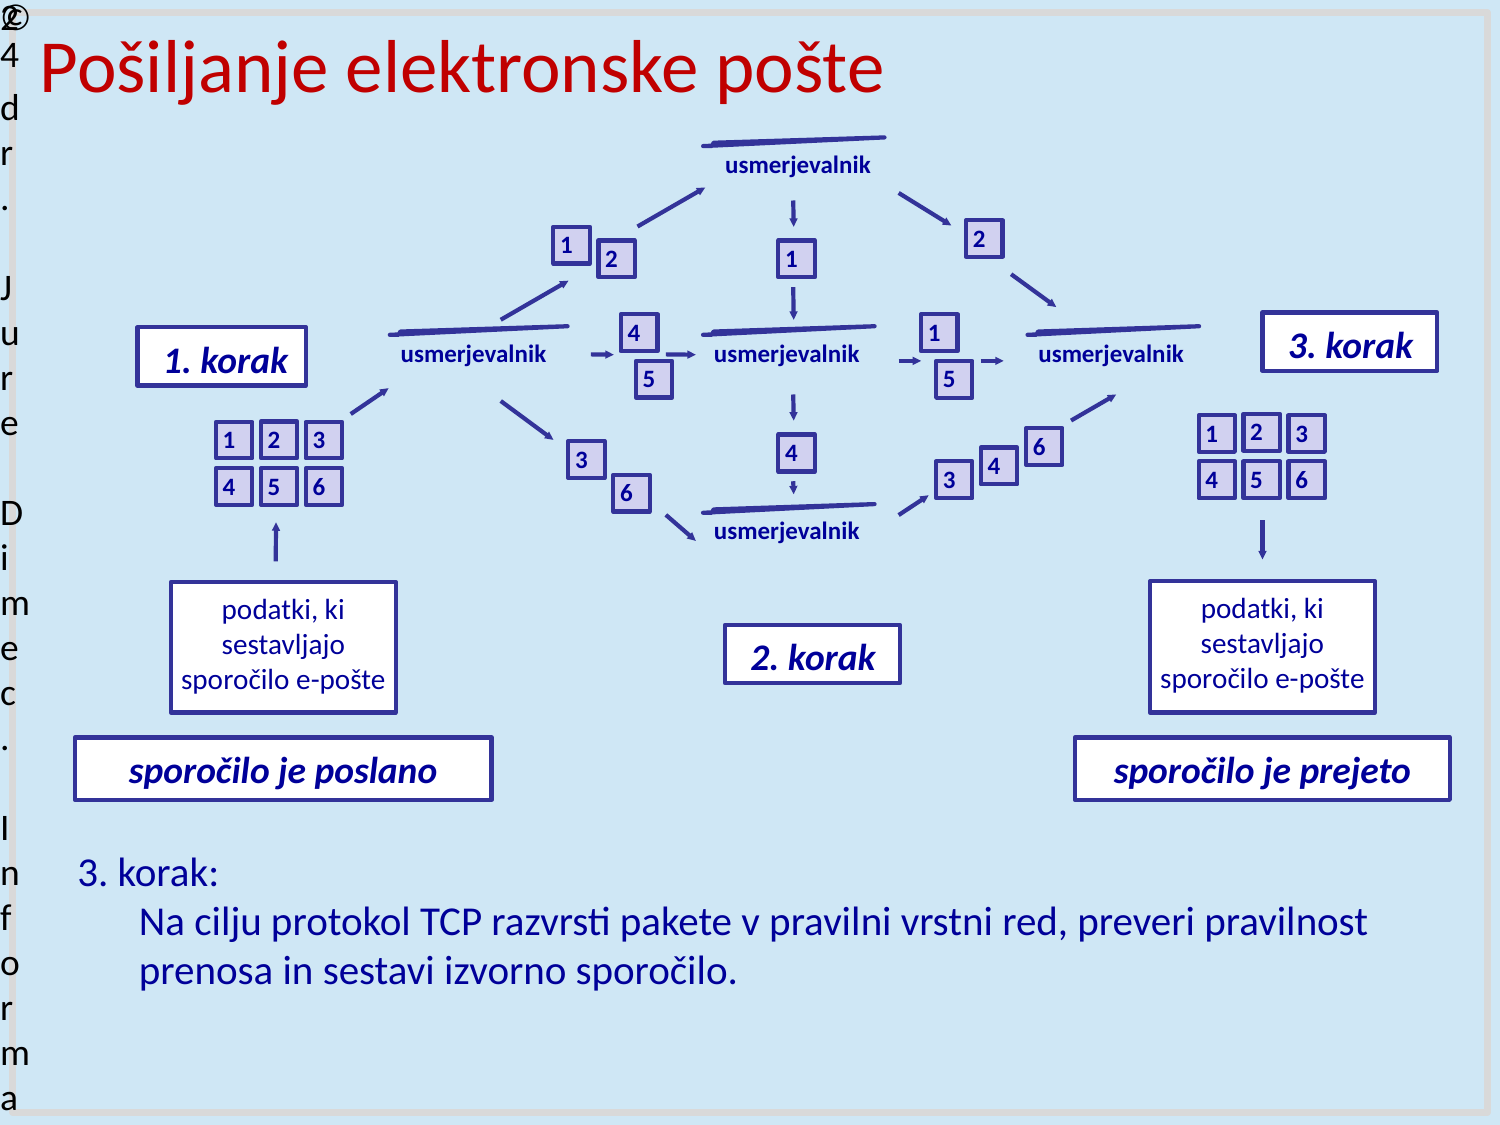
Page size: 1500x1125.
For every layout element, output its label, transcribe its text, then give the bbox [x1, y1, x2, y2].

text_box 5 [936, 360, 973, 398]
text_box 3. korak [1262, 312, 1438, 371]
text_box 3 [568, 441, 605, 478]
text_box 2 [1243, 413, 1280, 451]
text_box usmerjevalnik [703, 137, 885, 147]
text_box podatki, ki sestavljajo sporočilo e-pošte [1149, 581, 1375, 713]
text_box 4 [215, 468, 253, 505]
text_box usmerjevalnik [389, 326, 568, 335]
text_box 4 [980, 447, 1018, 485]
text_box 2 [966, 220, 1003, 257]
list 3. korak: Na cilju protokol TCP razvrsti pakete v pravilni vrstni red, preveri pravilnost prenosa in sestavi izvorno sporočilo. [62, 837, 1463, 1000]
text_box sporočilo je prejeto [1074, 737, 1450, 800]
text_box 6 [613, 474, 650, 512]
text_box 1 [921, 314, 958, 352]
text_box 1 [553, 226, 591, 264]
text_box 4 [778, 434, 816, 472]
text_box 2 [598, 240, 635, 278]
text_box 1 [1198, 415, 1235, 452]
text_box 6 [1026, 428, 1063, 465]
text_box 3 [305, 421, 343, 459]
text_box 4 [1198, 461, 1235, 499]
text_box 5 [260, 468, 298, 505]
text_box 6 [1288, 461, 1325, 499]
text_box usmerjevalnik [1027, 326, 1200, 335]
text_box usmerjevalnik [703, 326, 875, 335]
text_box 1 [215, 421, 253, 459]
text_box 6 [305, 468, 343, 505]
text_box podatki, ki sestavljajo sporočilo e-pošte [170, 582, 396, 713]
text_box 2. korak [725, 624, 900, 684]
text_box usmerjevalnik [703, 504, 875, 513]
text_box 5 [1243, 461, 1280, 499]
title Pošiljanje elektronske pošte [24, 12, 988, 113]
text_box 1 [778, 240, 816, 278]
text_box 5 [635, 360, 673, 398]
text_box 1. korak [137, 327, 306, 386]
text_box 4 [620, 314, 658, 352]
text_box 3 [936, 461, 973, 499]
text_box 2 [260, 421, 298, 459]
text_box sporočilo je poslano [74, 737, 492, 800]
text_box 3 [1288, 415, 1325, 452]
